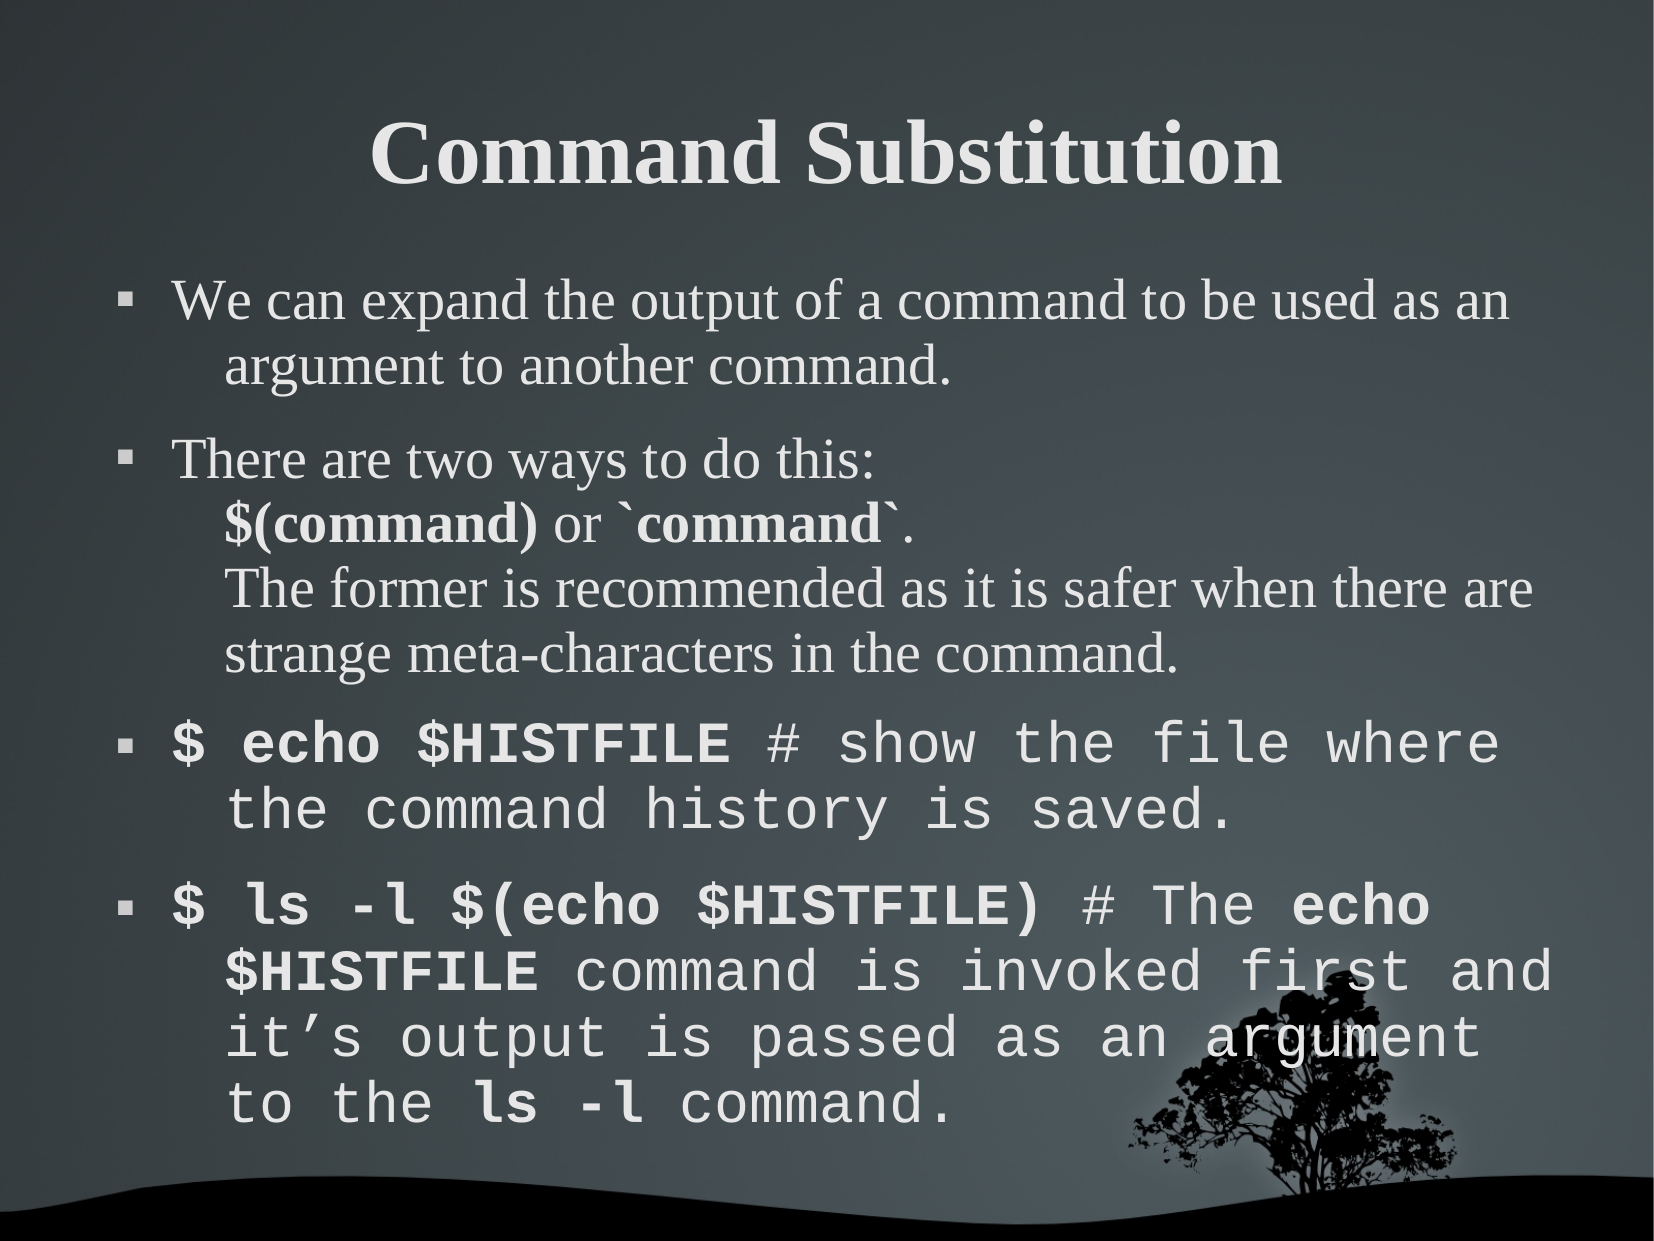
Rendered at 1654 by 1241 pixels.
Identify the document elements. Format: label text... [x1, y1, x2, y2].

list We can expand the output of a command to be used as an argument to another command. There are two ways to do this: $(command) or `command`. The former is recommended as it is safer when there are strange meta-characters in the command. $ echo $HISTFILE # show the file where the command history is saved. $ ls -l $(echo $HISTFILE) # The echo $HISTFILE command is invoked first and it’s output is passed as an argument to the ls -l command. [82, 267, 1571, 1241]
title Command Substitution [82, 49, 1571, 257]
picture [0, 0, 1654, 1241]
